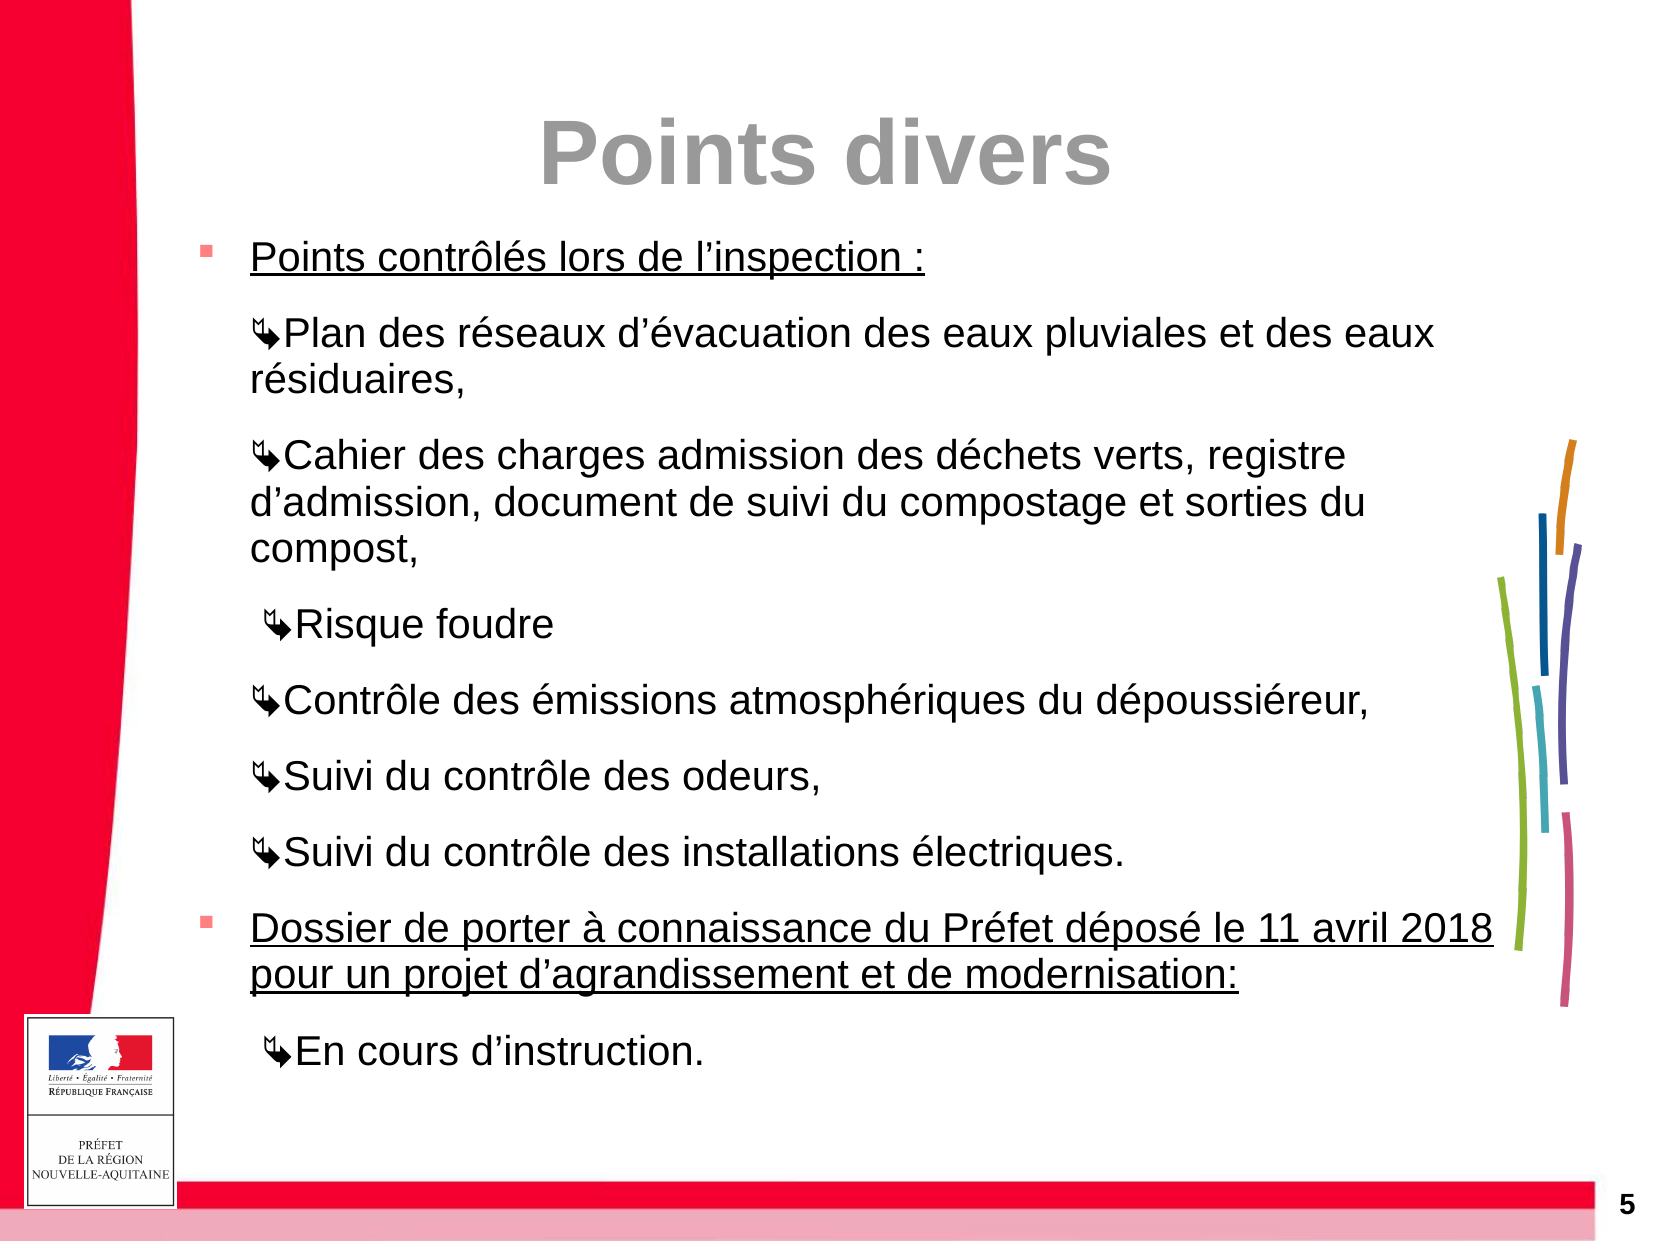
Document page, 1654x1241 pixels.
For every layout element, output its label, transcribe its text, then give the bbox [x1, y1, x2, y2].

picture [0, 0, 1654, 1241]
title Points divers [82, 49, 1571, 257]
list Points contrôlés lors de l’inspection : Plan des réseaux d’évacuation des eaux pluviales et des eaux résiduaires, Cahier des charges admission des déchets verts, registre d’admission, document de suivi du compostage et sorties du compost, Risque foudre Contrôle des émissions atmosphériques du dépoussiéreur, Suivi du contrôle des odeurs, Suivi du contrôle des installations électriques. Dossier de porter à connaissance du Préfet déposé le 11 avril 2018 pour un projet d’agrandissement et de modernisation: En cours d’instruction. [179, 233, 1509, 1241]
